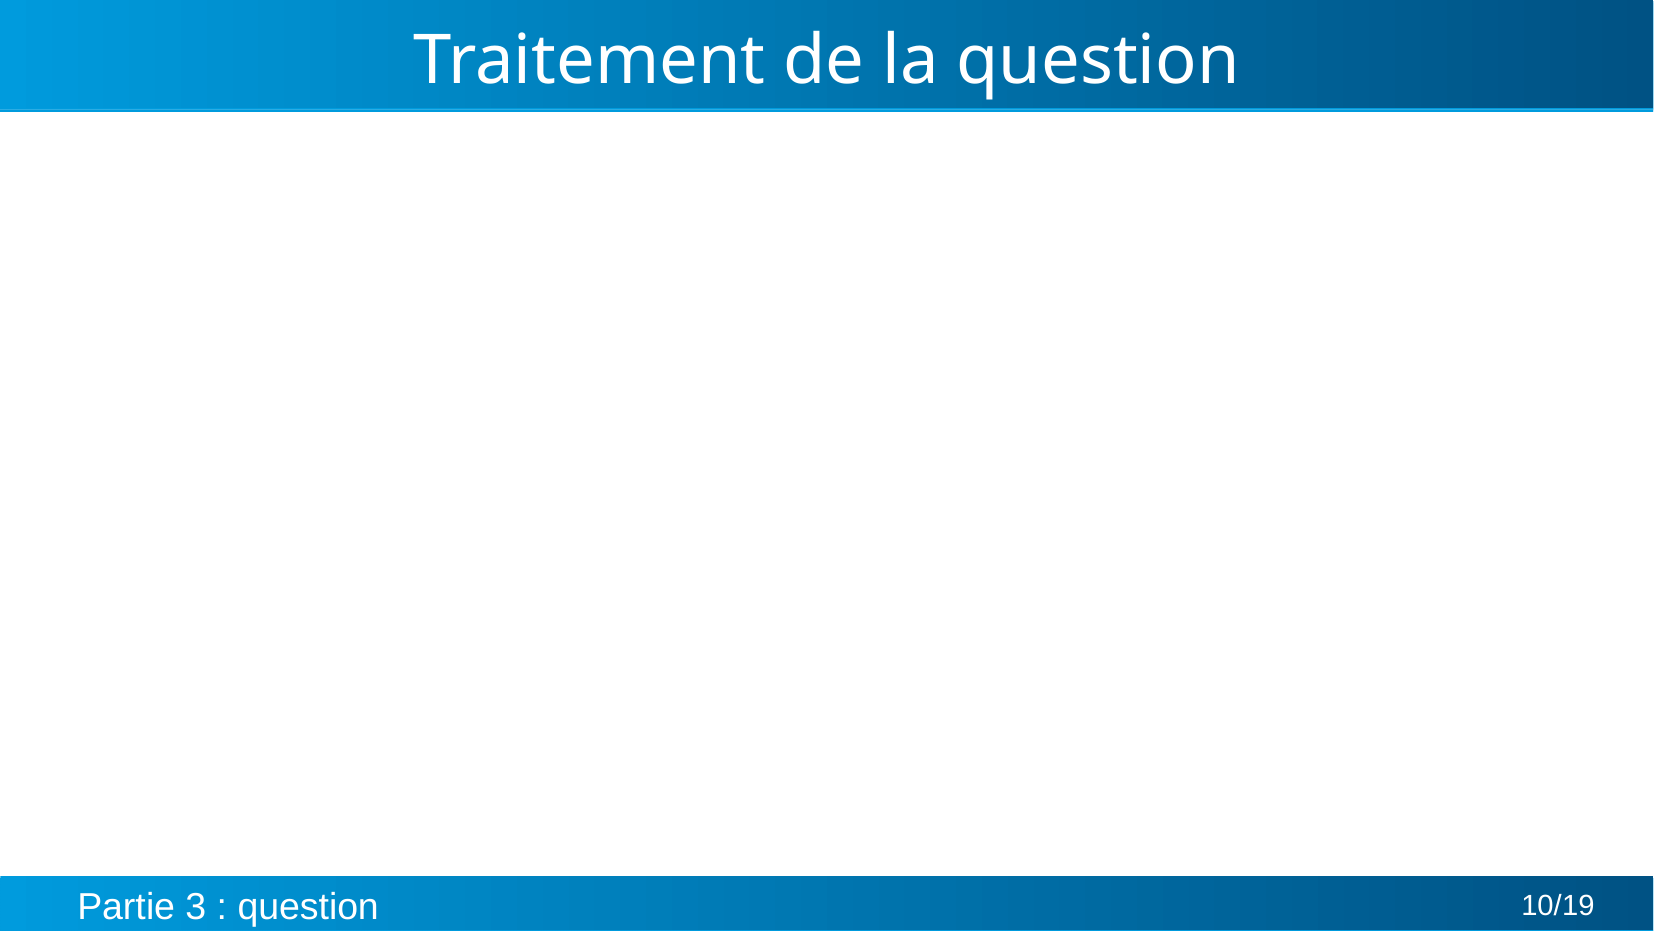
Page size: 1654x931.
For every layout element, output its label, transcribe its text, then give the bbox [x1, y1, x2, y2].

text_box Partie 3 : question [62, 878, 395, 931]
title Traitement de la question [59, 17, 1595, 97]
